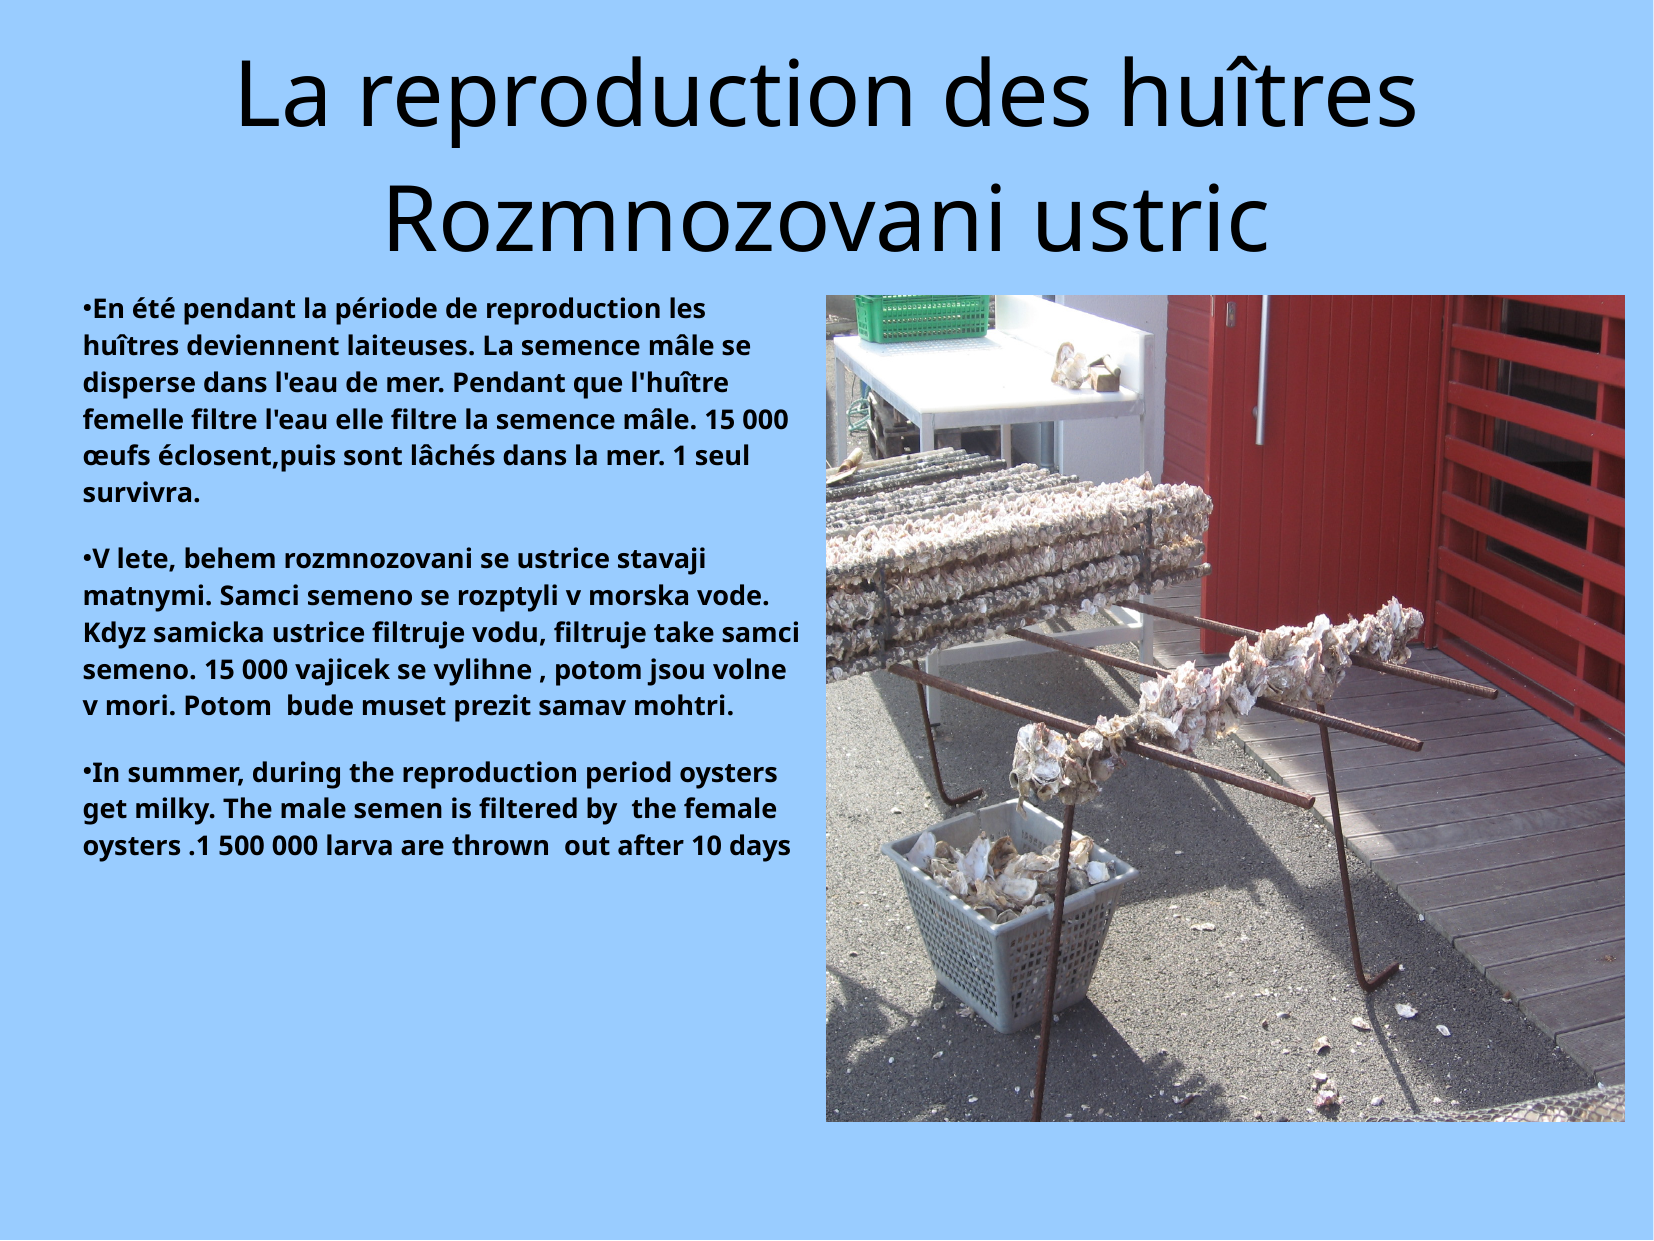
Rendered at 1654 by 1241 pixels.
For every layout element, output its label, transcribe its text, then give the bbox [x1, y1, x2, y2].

title La reproduction des huîtres Rozmnozovani ustric [82, 25, 1571, 281]
list En été pendant la période de reproduction les huîtres deviennent laiteuses. La semence mâle se disperse dans l'eau de mer. Pendant que l'huître femelle filtre l'eau elle filtre la semence mâle. 15 000 œufs éclosent,puis sont lâchés dans la mer. 1 seul survivra. V lete, behem rozmnozovani se ustrice stavaji matnymi. Samci semeno se rozptyli v morska vode. Kdyz samicka ustrice filtruje vodu, filtruje take samci semeno. 15 000 vajicek se vylihne , potom jsou volne v mori. Potom bude muset prezit samav mohtri. In summer, during the reproduction period oysters get milky. The male semen is filtered by the female oysters .1 500 000 larva are thrown out after 10 days [82, 290, 809, 1094]
picture [826, 295, 1625, 1123]
